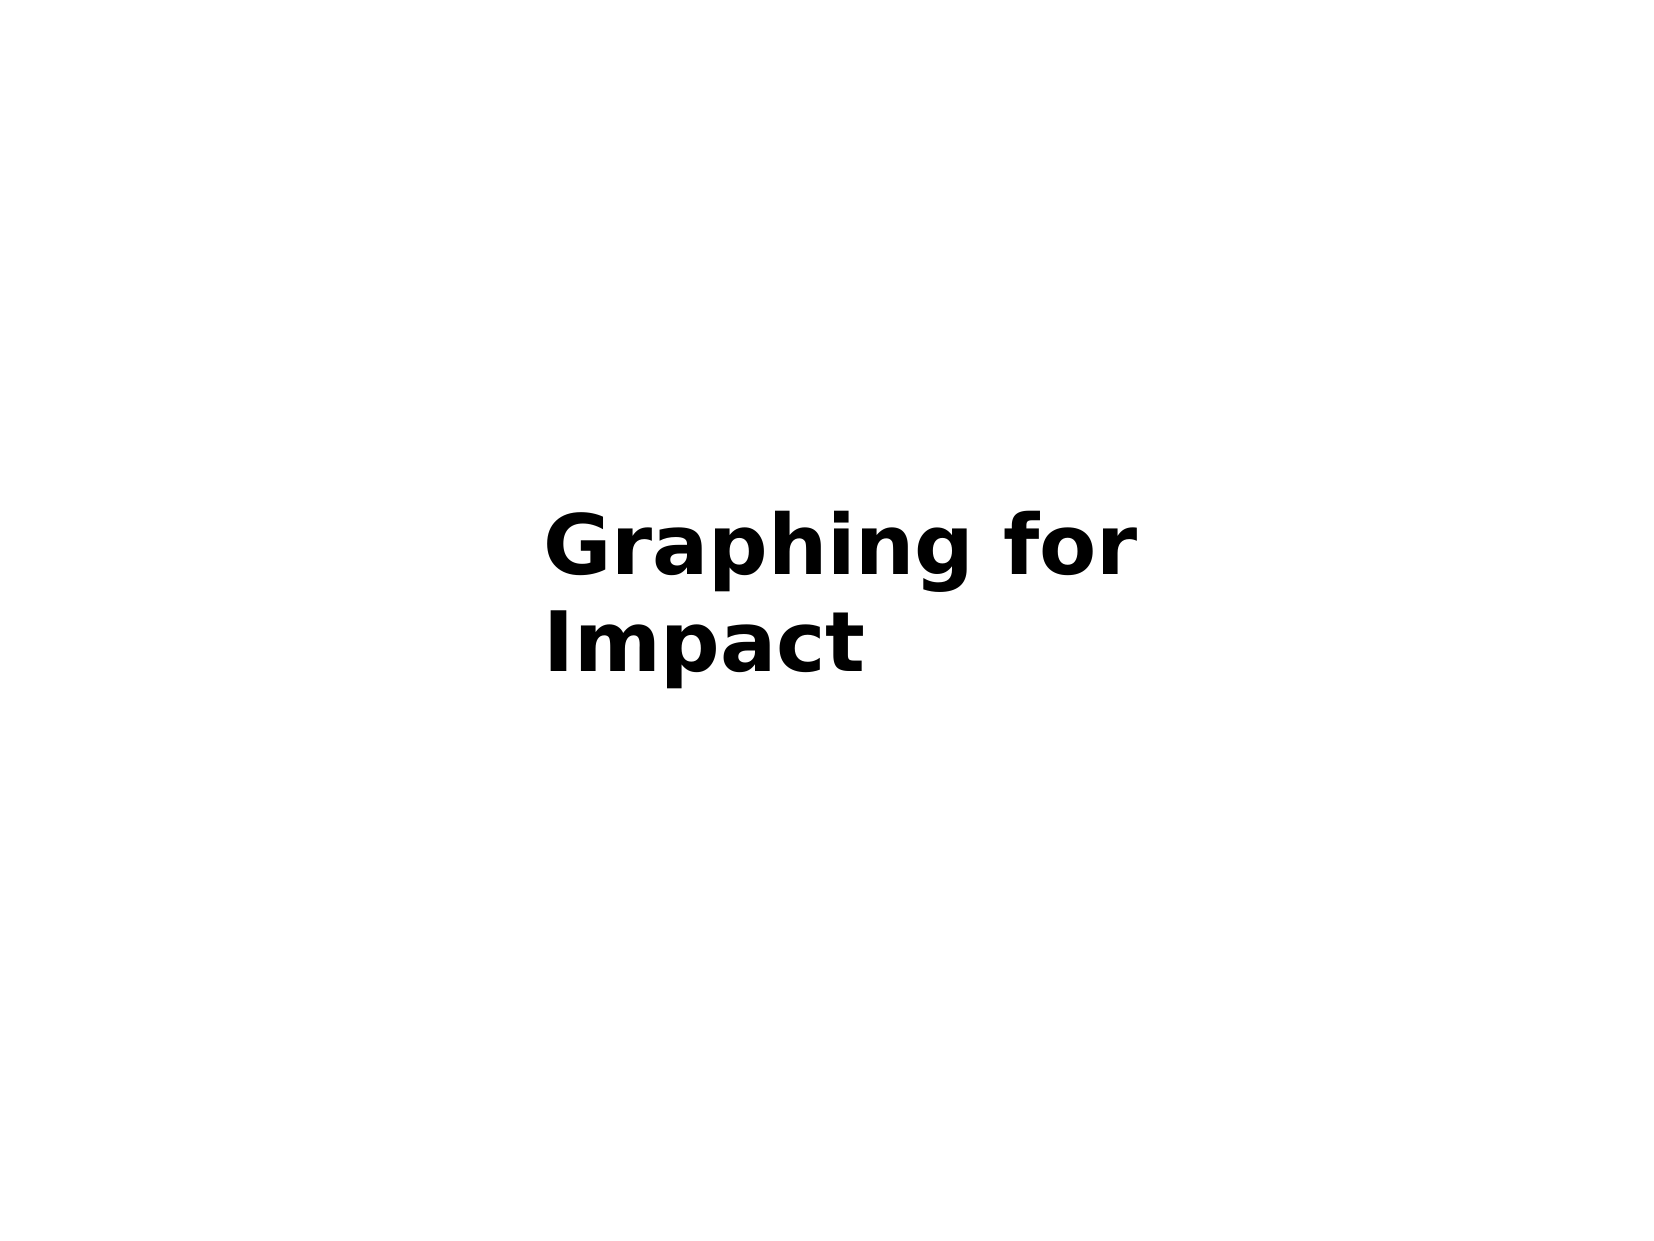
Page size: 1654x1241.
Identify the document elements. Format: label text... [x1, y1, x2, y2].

title Graphing for Impact [543, 385, 1394, 804]
